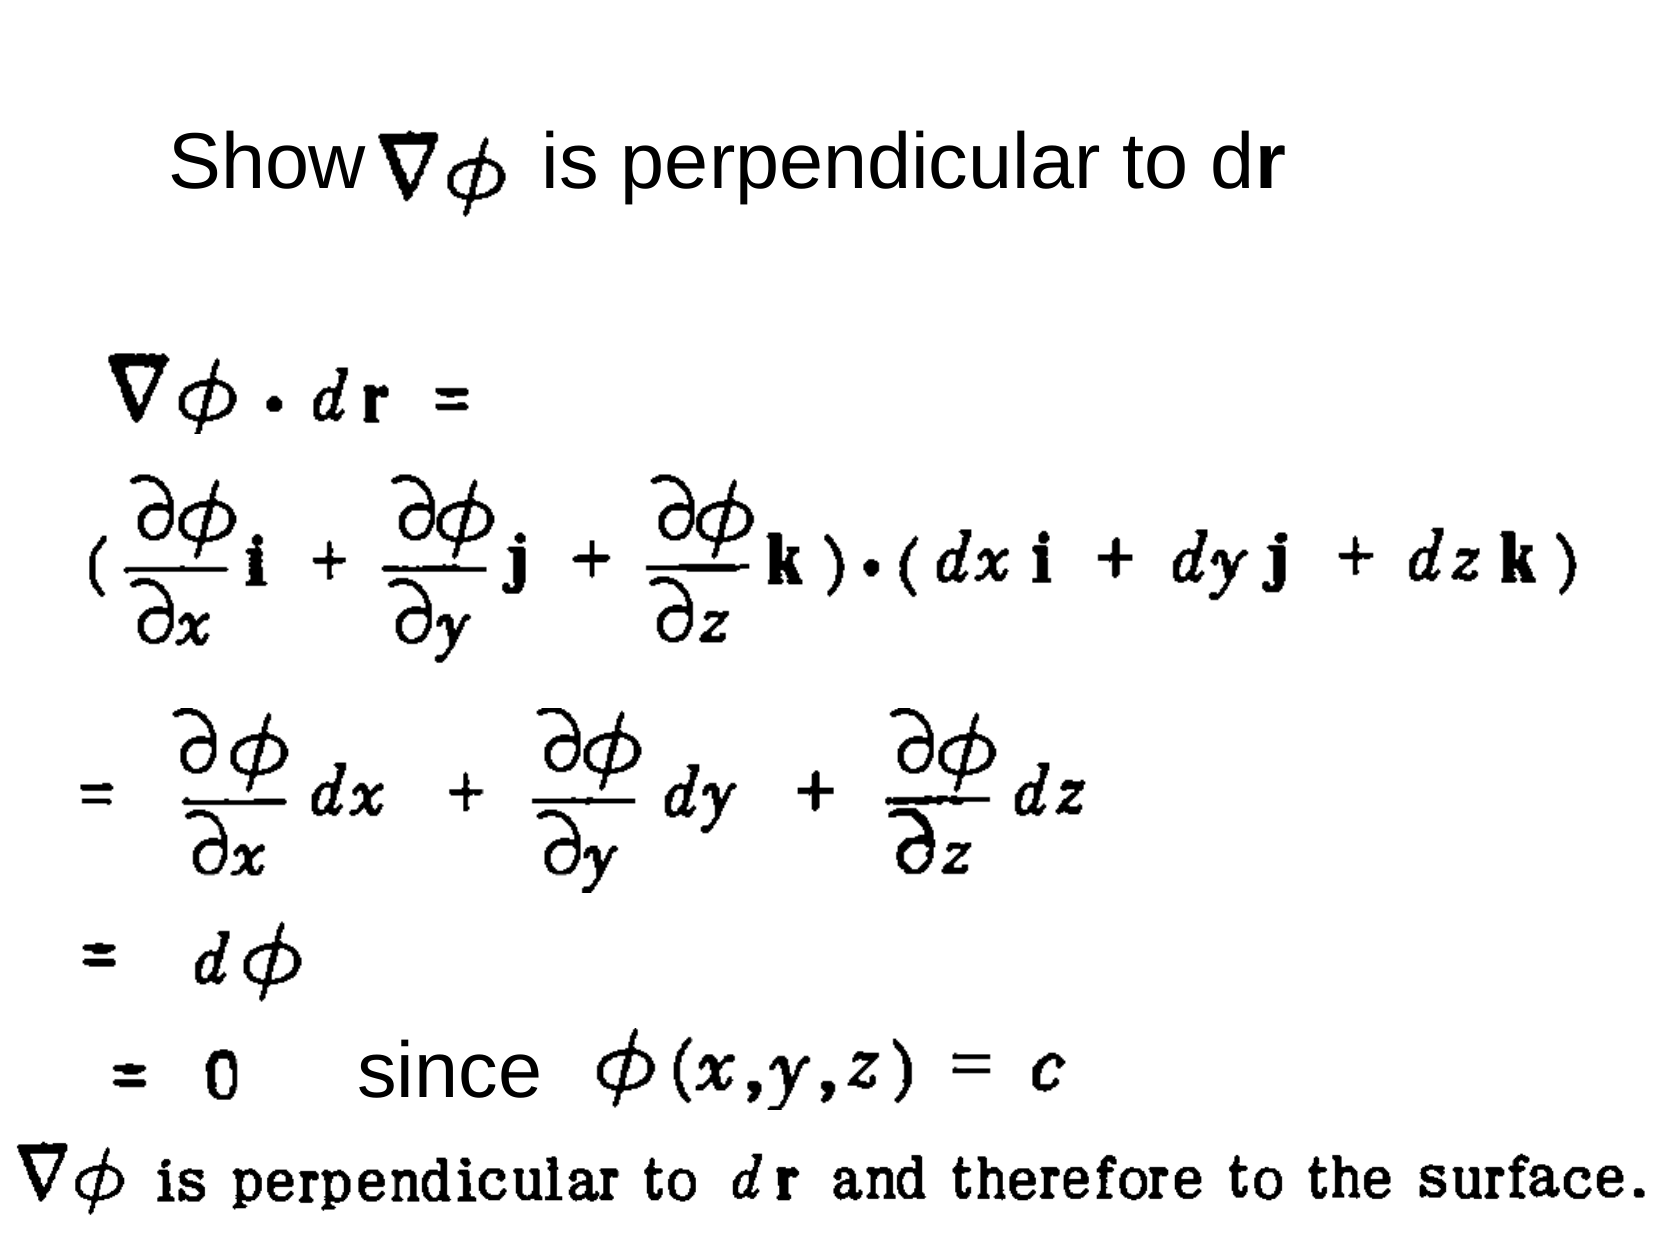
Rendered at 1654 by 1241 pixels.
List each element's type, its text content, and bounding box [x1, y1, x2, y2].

picture [161, 903, 319, 1016]
picture [0, 1026, 1654, 1223]
text_box Show is perpendicular to dr [520, 109, 1588, 213]
text_box Show is perpendicular to dr [153, 109, 366, 213]
picture [38, 330, 1619, 674]
picture [366, 109, 520, 228]
picture [51, 708, 1134, 893]
text_box since [342, 1018, 567, 1110]
picture [72, 921, 130, 978]
